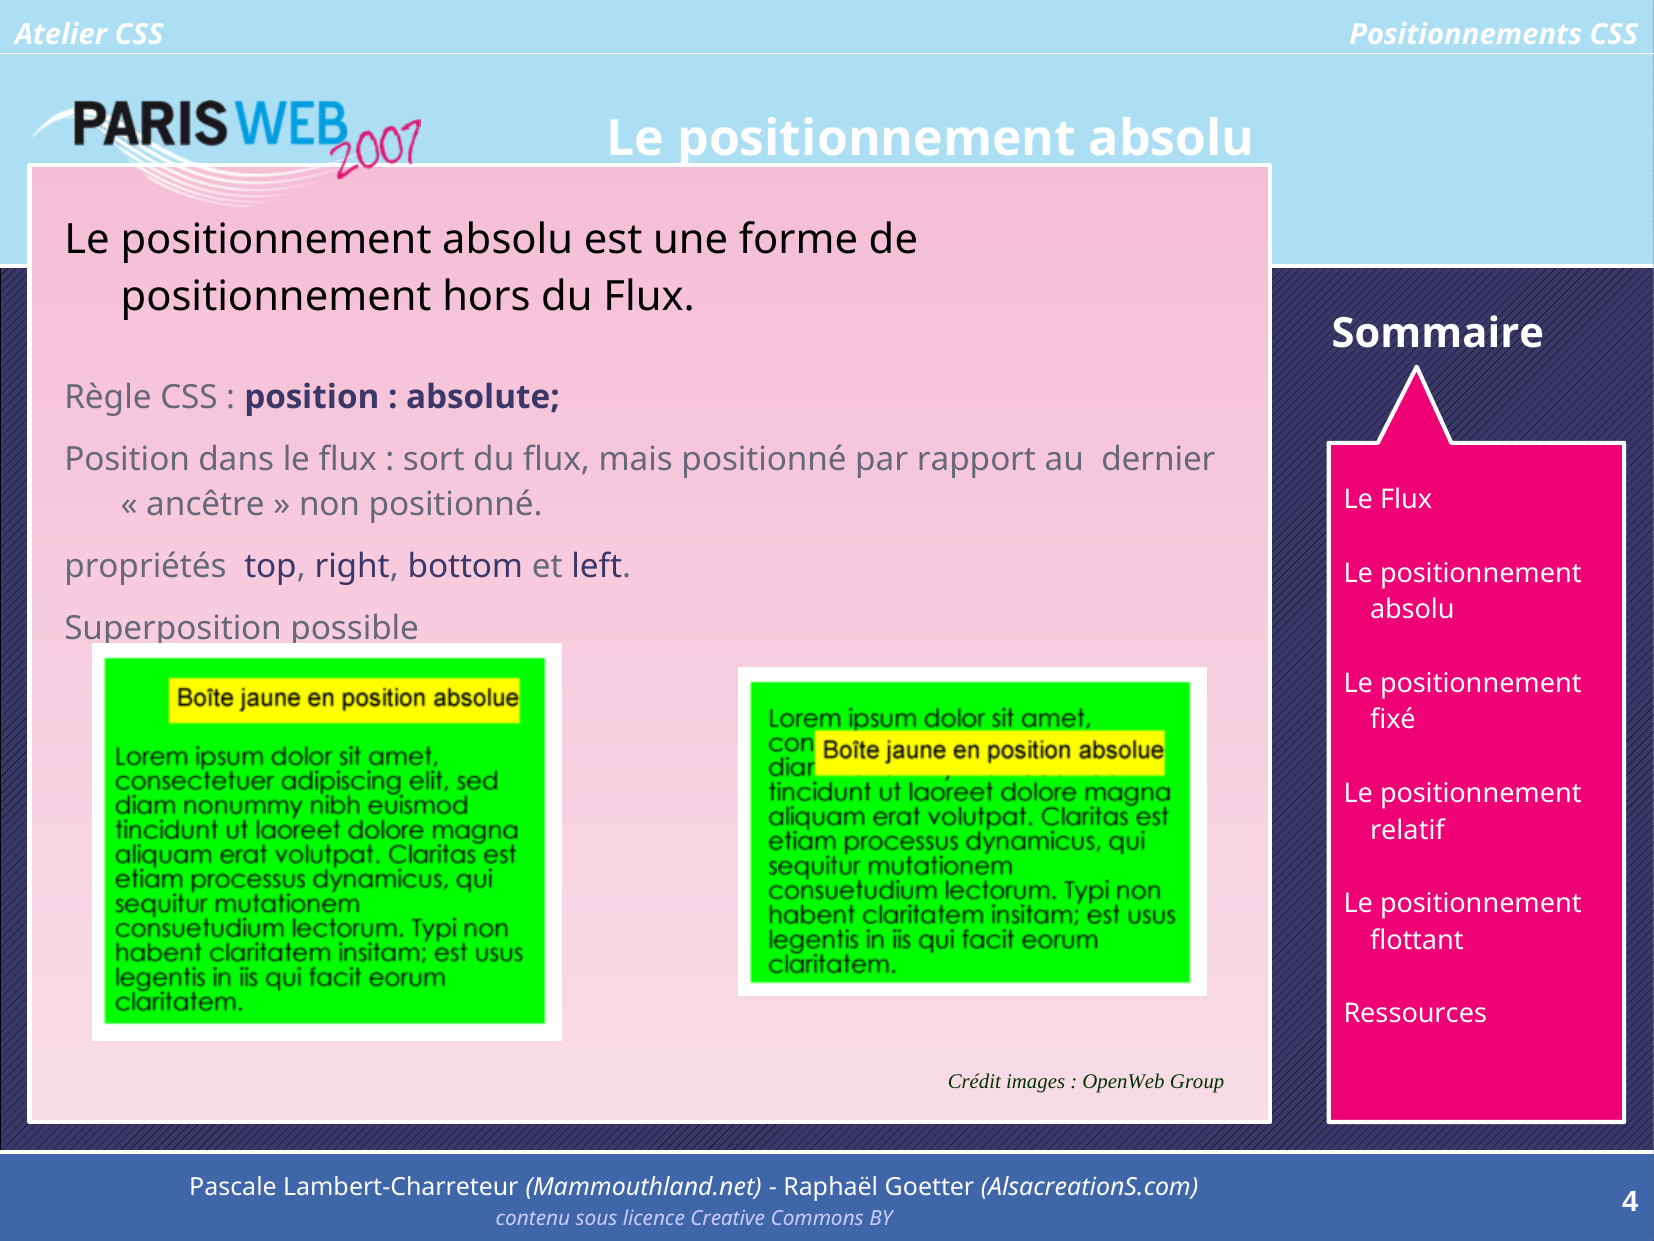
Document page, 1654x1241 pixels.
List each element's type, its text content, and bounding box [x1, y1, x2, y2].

text_box Crédit images : OpenWeb Group [933, 1062, 1258, 1102]
picture [738, 667, 1207, 996]
text_box Le Flux Le positionnement absolu Le positionnement fixé Le positionnement relatif Le positionnement flottant Ressources [1328, 472, 1625, 991]
picture [29, 100, 421, 207]
picture [92, 643, 562, 1041]
list Le positionnement absolu est une forme de positionnement hors du Flux. Règle CSS : position : absolute; Position dans le flux : sort du flux, mais positionné par rapport au dernier « ancêtre » non positionné. propriétés top, right, bottom et left. Superposition possible [49, 200, 1241, 627]
text_box Positionnements CSS [1003, 5, 1654, 65]
text_box Le positionnement absolu [442, 94, 1270, 172]
